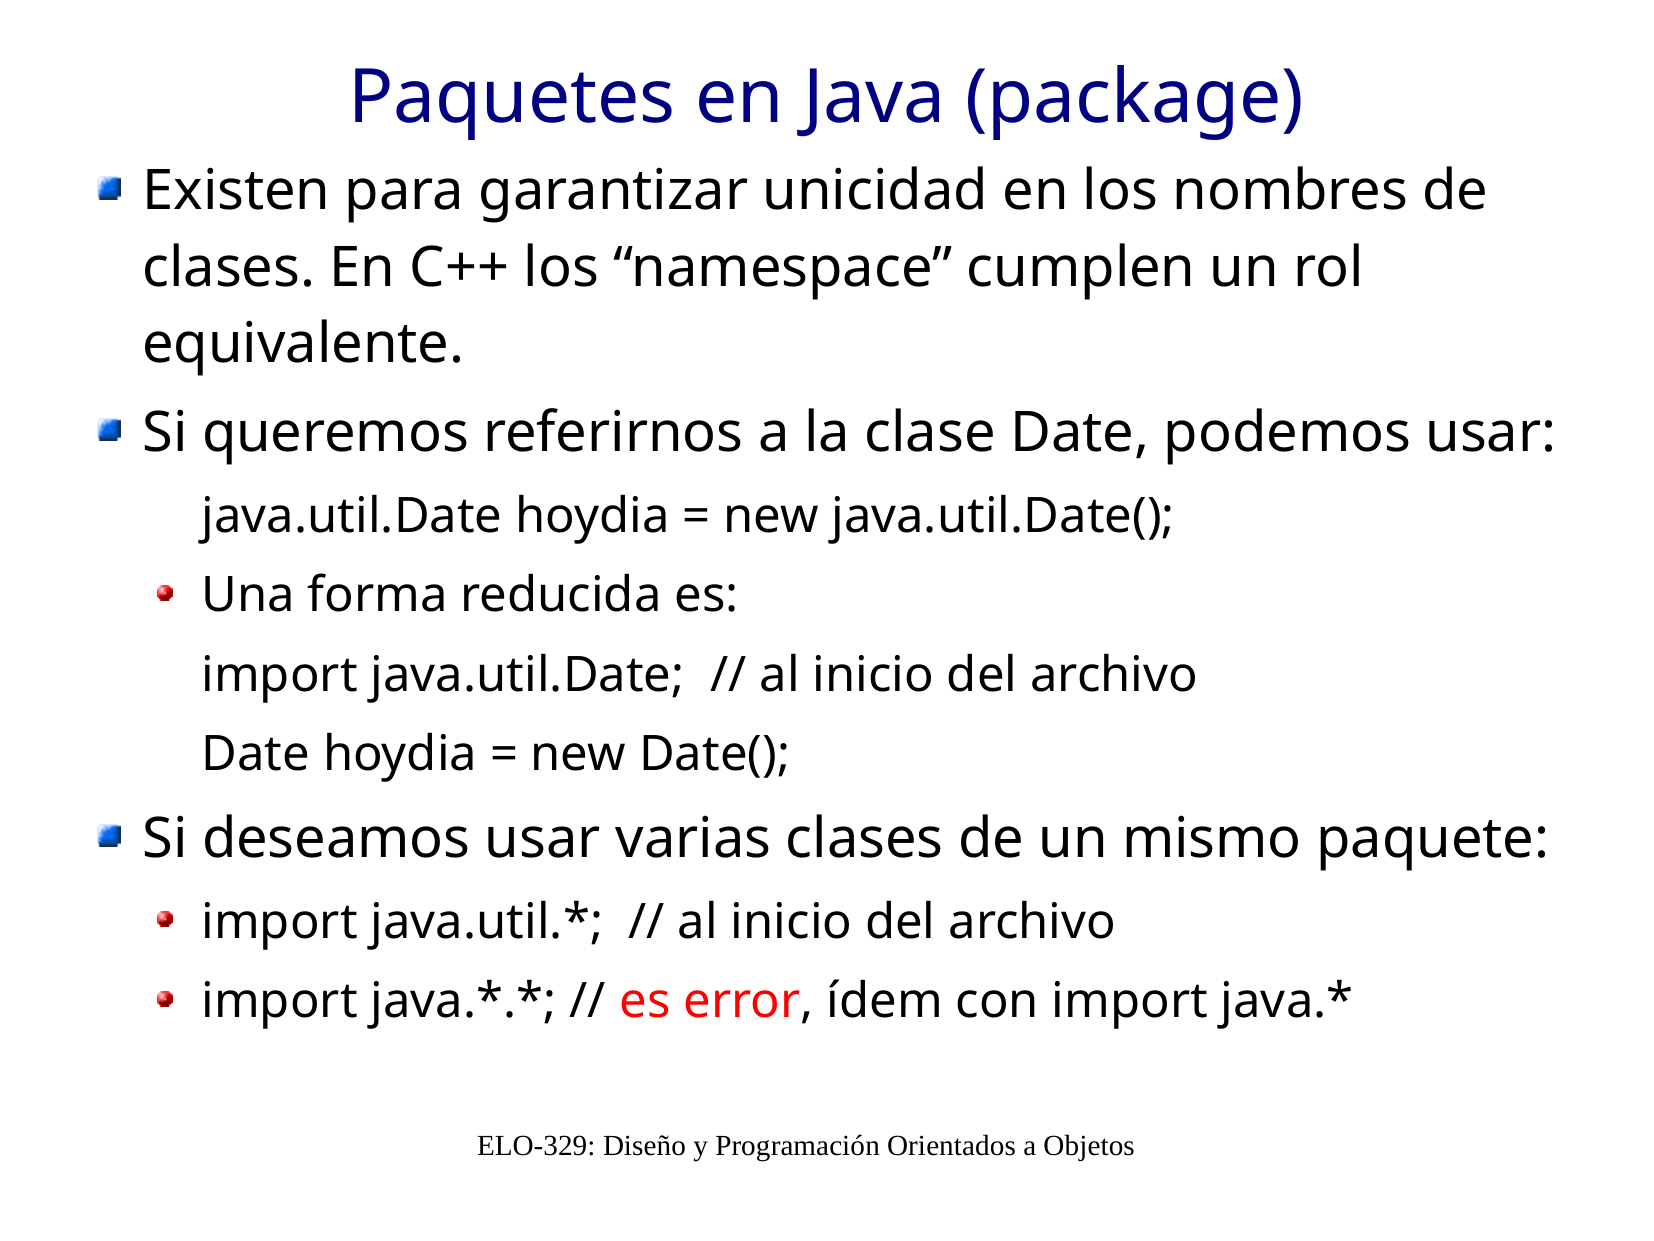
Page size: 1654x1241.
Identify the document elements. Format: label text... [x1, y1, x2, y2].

title Paquetes en Java (package) [82, 43, 1571, 145]
list Existen para garantizar unicidad en los nombres de clases. En C++ los “namespace” cumplen un rol equivalente. Si queremos referirnos a la clase Date, podemos usar: java.util.Date hoydia = new java.util.Date(); Una forma reducida es: import java.util.Date; // al inicio del archivo Date hoydia = new Date(); Si deseamos usar varias clases de un mismo paquete: import java.util.*; // al inicio del archivo import java.*.*; // es error, ídem con import java.* [82, 150, 1571, 1088]
